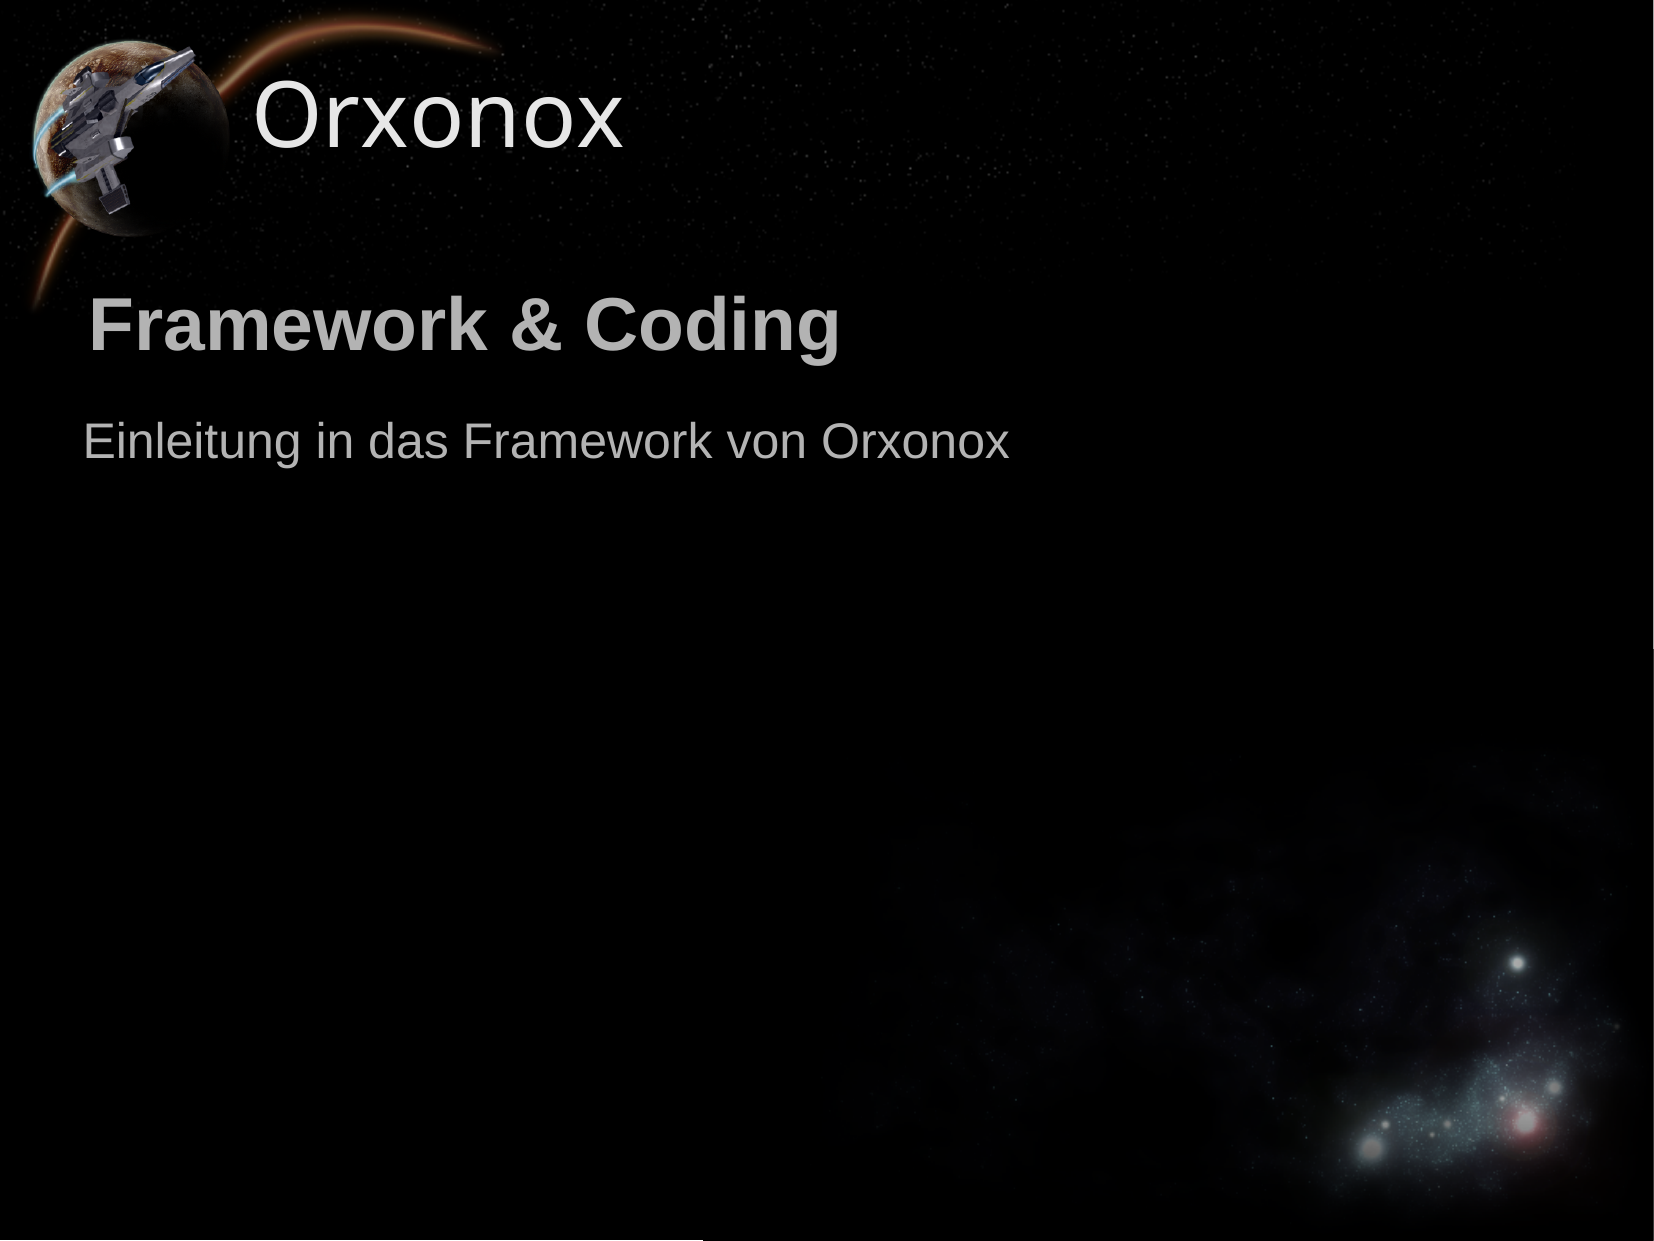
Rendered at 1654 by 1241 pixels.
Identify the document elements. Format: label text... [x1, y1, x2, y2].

picture [703, 649, 1654, 1241]
picture [0, 0, 1607, 443]
list Einleitung in das Framework von Orxonox [82, 413, 1571, 1188]
title Framework & Coding [88, 273, 1577, 377]
